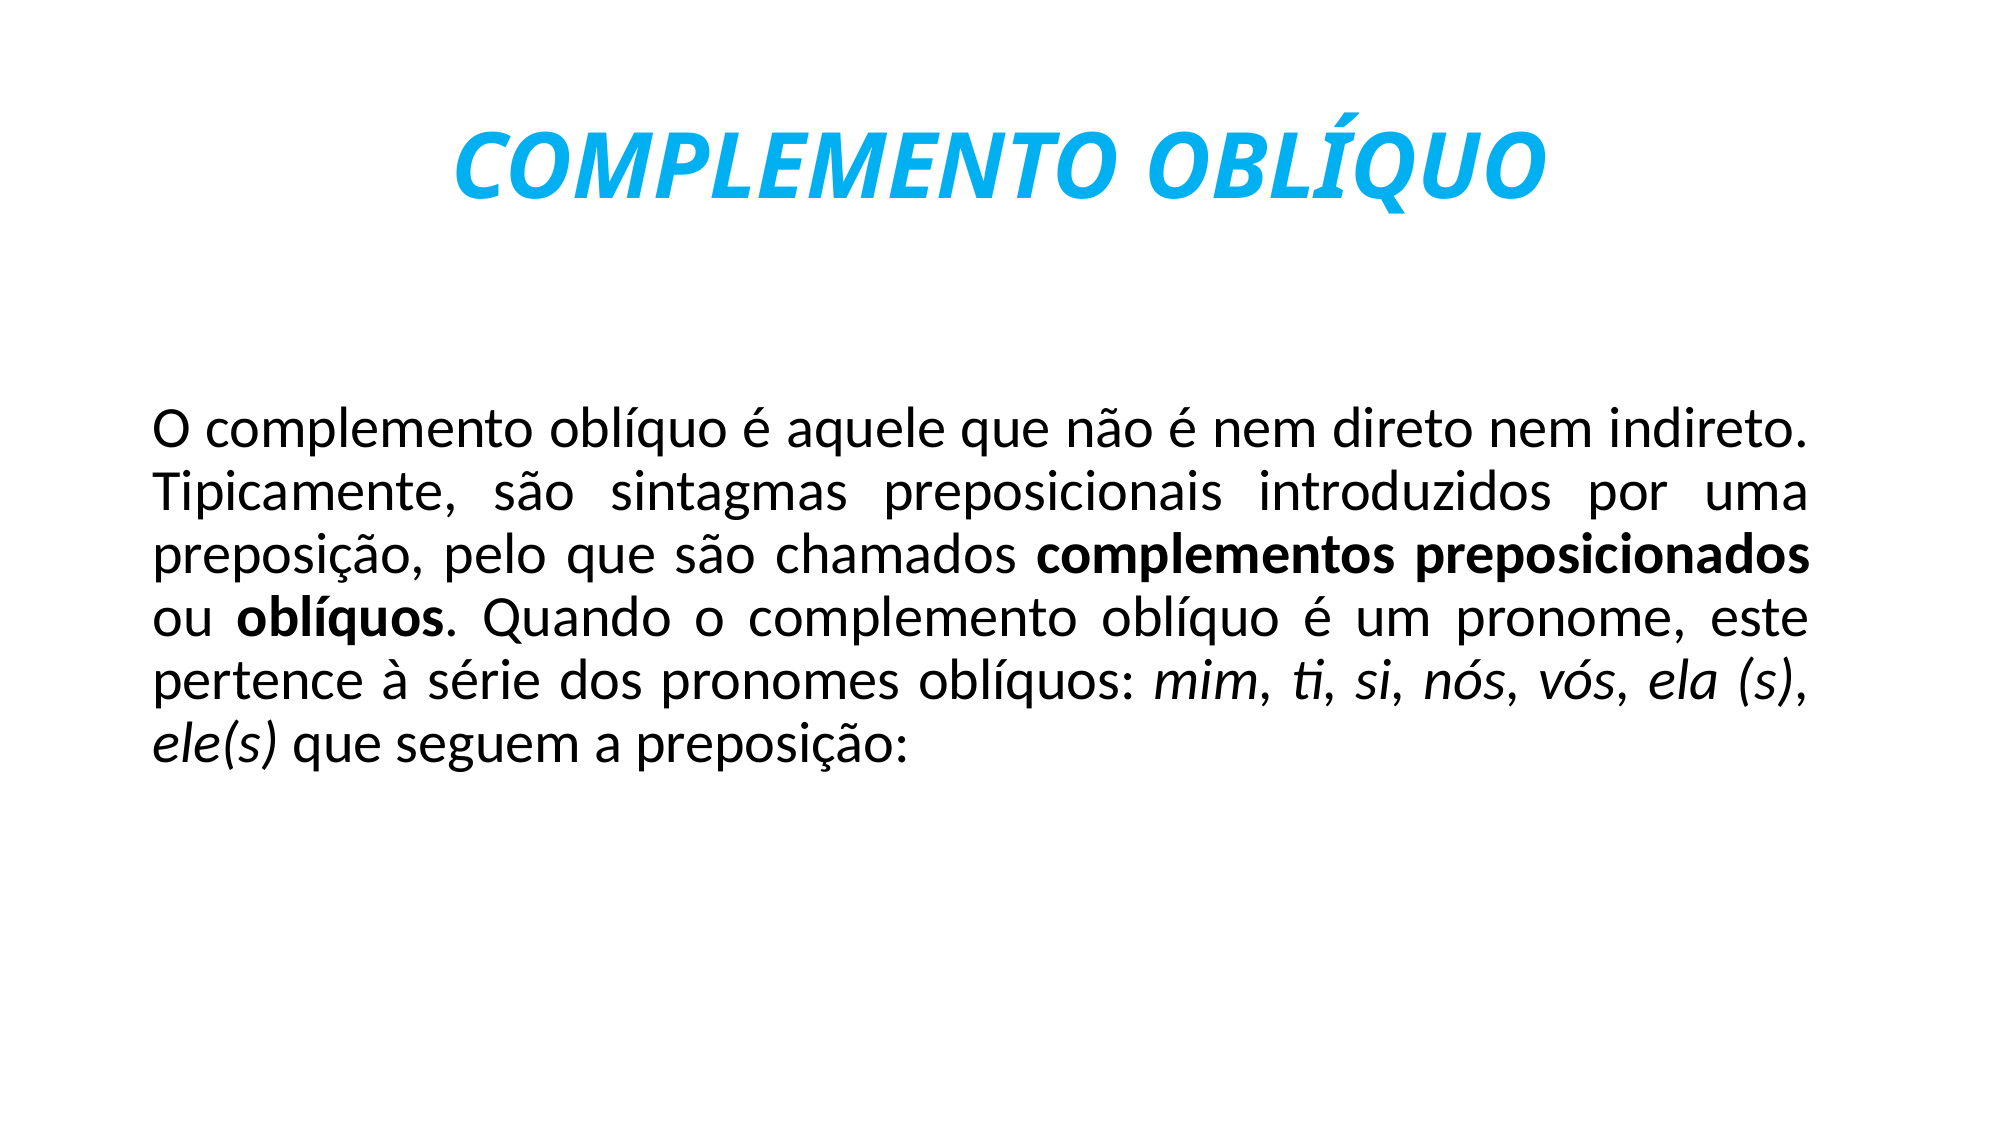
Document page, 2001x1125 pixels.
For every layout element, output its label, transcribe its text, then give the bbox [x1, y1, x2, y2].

title COMPLEMENTO OBLÍQUO [137, 59, 1863, 278]
list O complemento oblíquo é aquele que não é nem direto nem indireto. Tipicamente, são sintagmas preposicionais introduzidos por uma preposição, pelo que são chamados complementos preposicionados ou oblíquos. Quando o complemento oblíquo é um pronome, este pertence à série dos pronomes oblíquos: mim, ti, si, nós, vós, ela (s), ele(s) que seguem a preposição: [137, 299, 1863, 1014]
